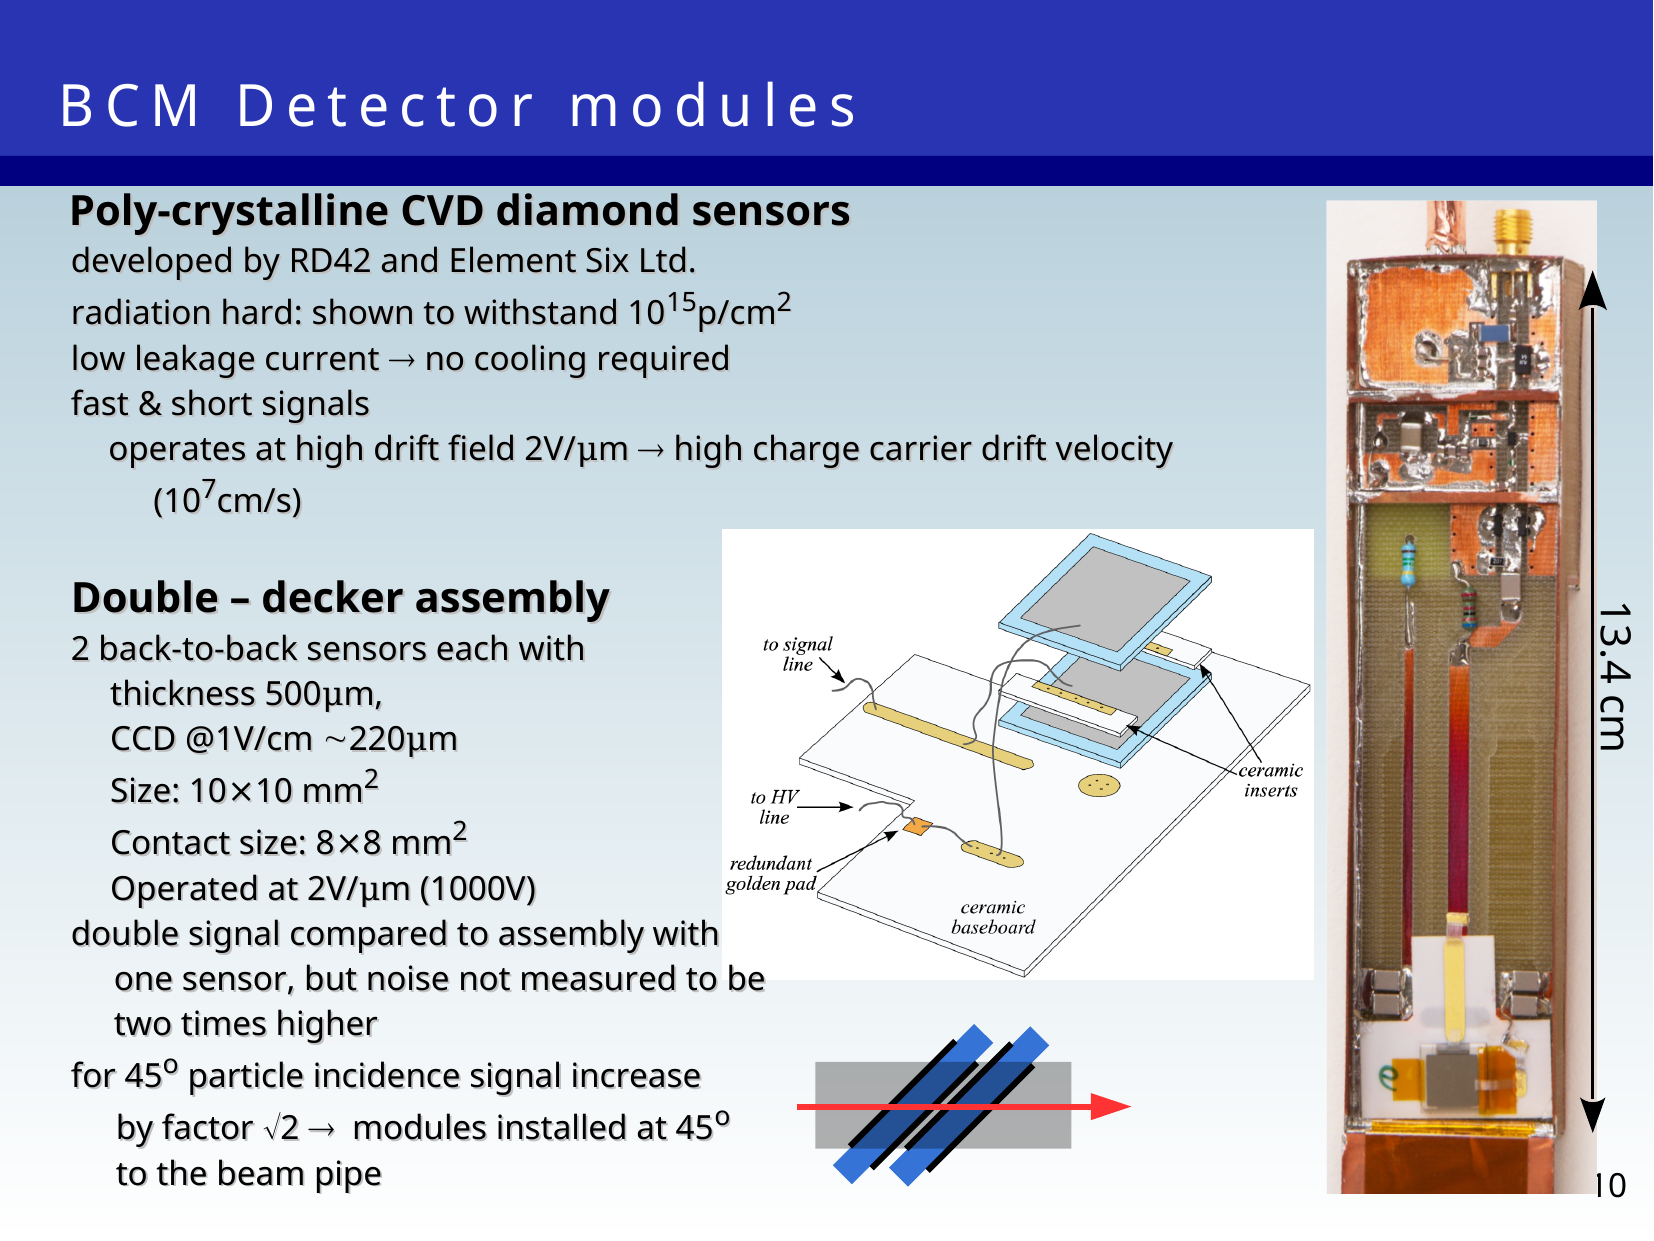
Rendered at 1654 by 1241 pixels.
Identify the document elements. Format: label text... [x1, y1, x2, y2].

text_box [815, 1023, 1072, 1104]
text_box [815, 1110, 1072, 1187]
text_box 13.4 cm [1587, 586, 1653, 763]
title BCM Detector modules [58, 29, 1613, 178]
picture [1208, 529, 1314, 980]
picture [1326, 200, 1597, 1194]
subtitle Poly-crystalline CVD diamond sensors developed by RD42 and Element Six Ltd. radiation hard: shown to withstand 1015p/cm2 low leakage current  no cooling required fast & short signals operates at high drift field 2V/μm  high charge carrier drift velocity (107cm/s) Double – decker assembly 2 back-to-back sensors each with thickness 500μm, CCD @1V/cm ~220μm Size: 10×10 mm2 Contact size: 8×8 mm2 Operated at 2V/μm (1000V) double signal compared to assembly with one sensor, but noise not measured to be two times higher for 45o particle incidence signal increase by factor √2  modules installed at 45o to the beam pipe [29, 225, 1208, 1150]
